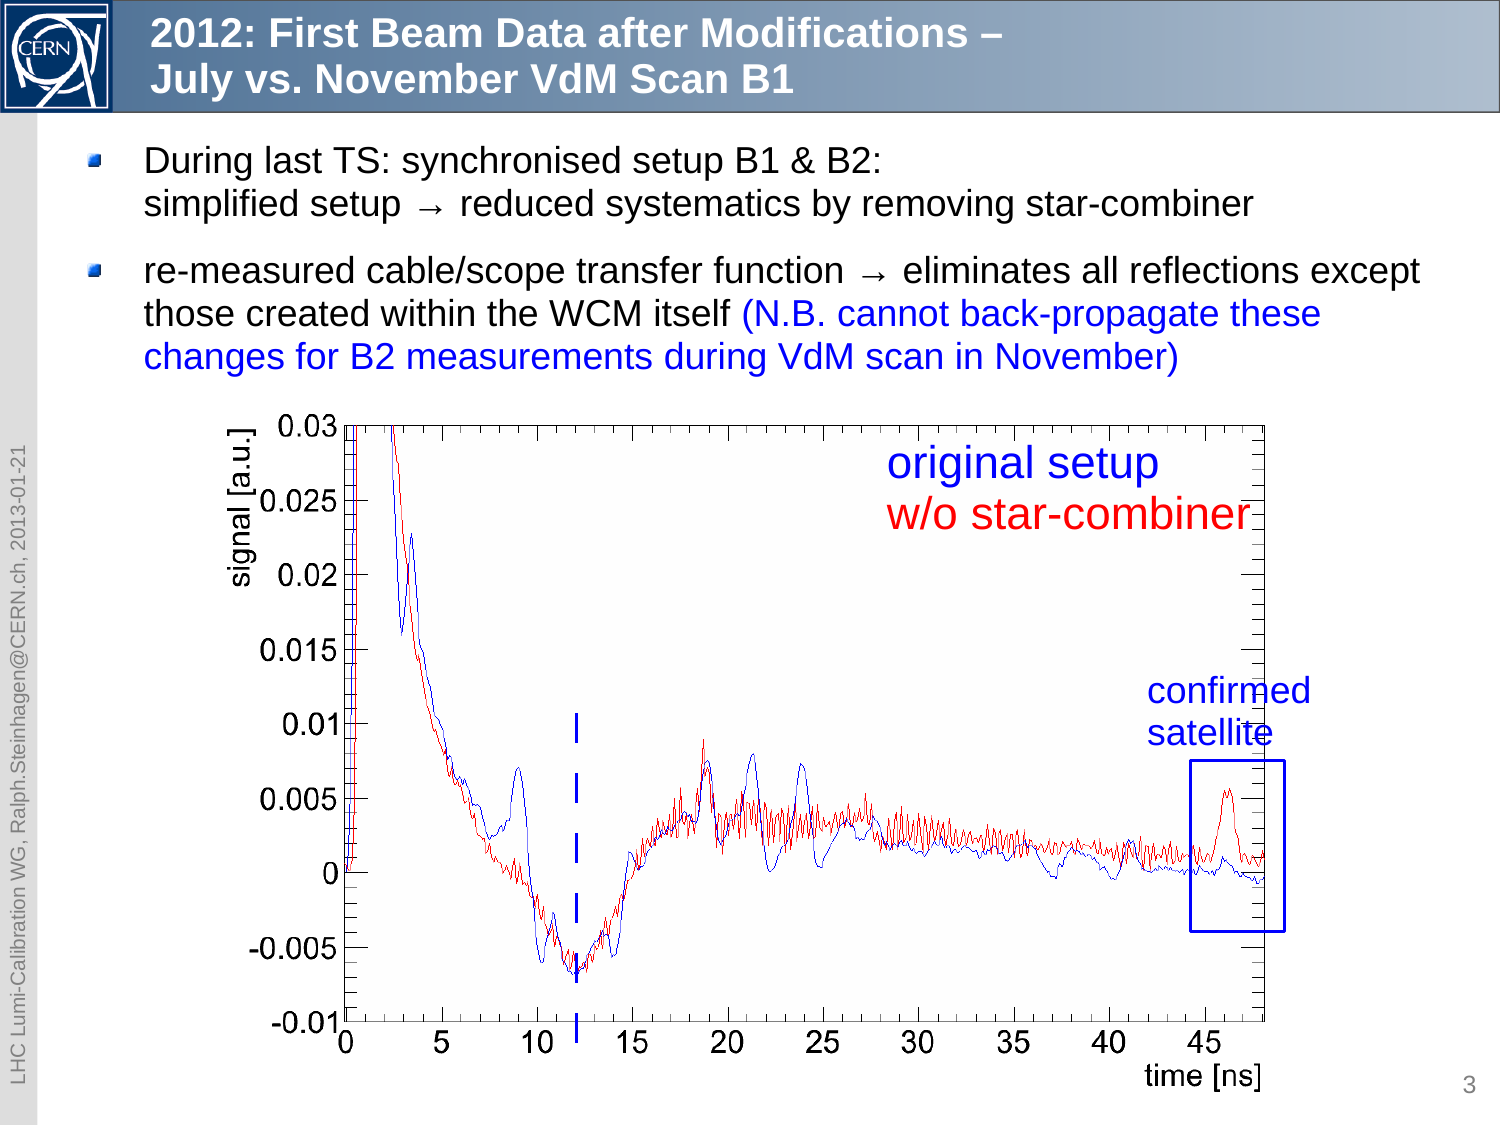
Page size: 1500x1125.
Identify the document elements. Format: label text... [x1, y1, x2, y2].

picture [216, 1030, 1285, 1106]
list During last TS: synchronised setup B1 & B2: simplified setup → reduced systematics by removing star-combiner re-measured cable/scope transfer function → eliminates all reflections except those created within the WCM itself (N.B. cannot back-propagate these changes for B2 measurements during VdM scan in November) [87, 138, 1438, 1030]
picture [0, 0, 113, 113]
title 2012: First Beam Data after Modifications – July vs. November VdM Scan B1 [150, 0, 1459, 113]
